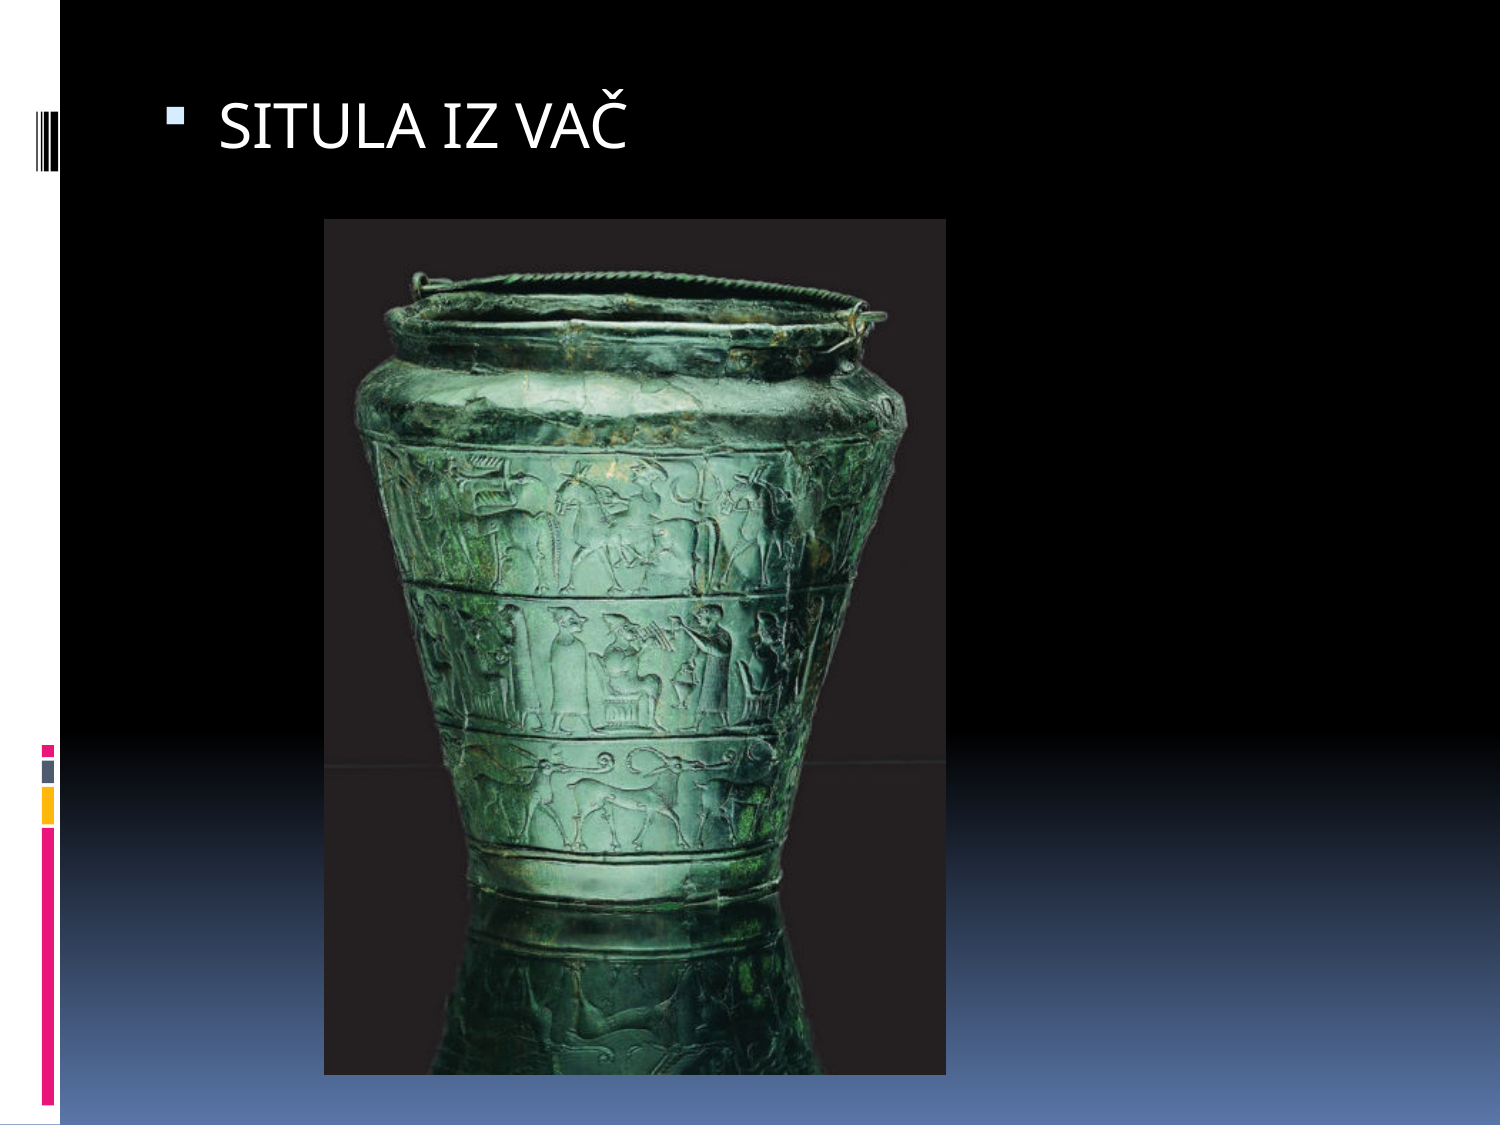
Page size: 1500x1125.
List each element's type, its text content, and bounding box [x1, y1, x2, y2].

list SITULA IZ VAČ [135, 78, 1425, 1043]
picture [324, 219, 946, 1075]
